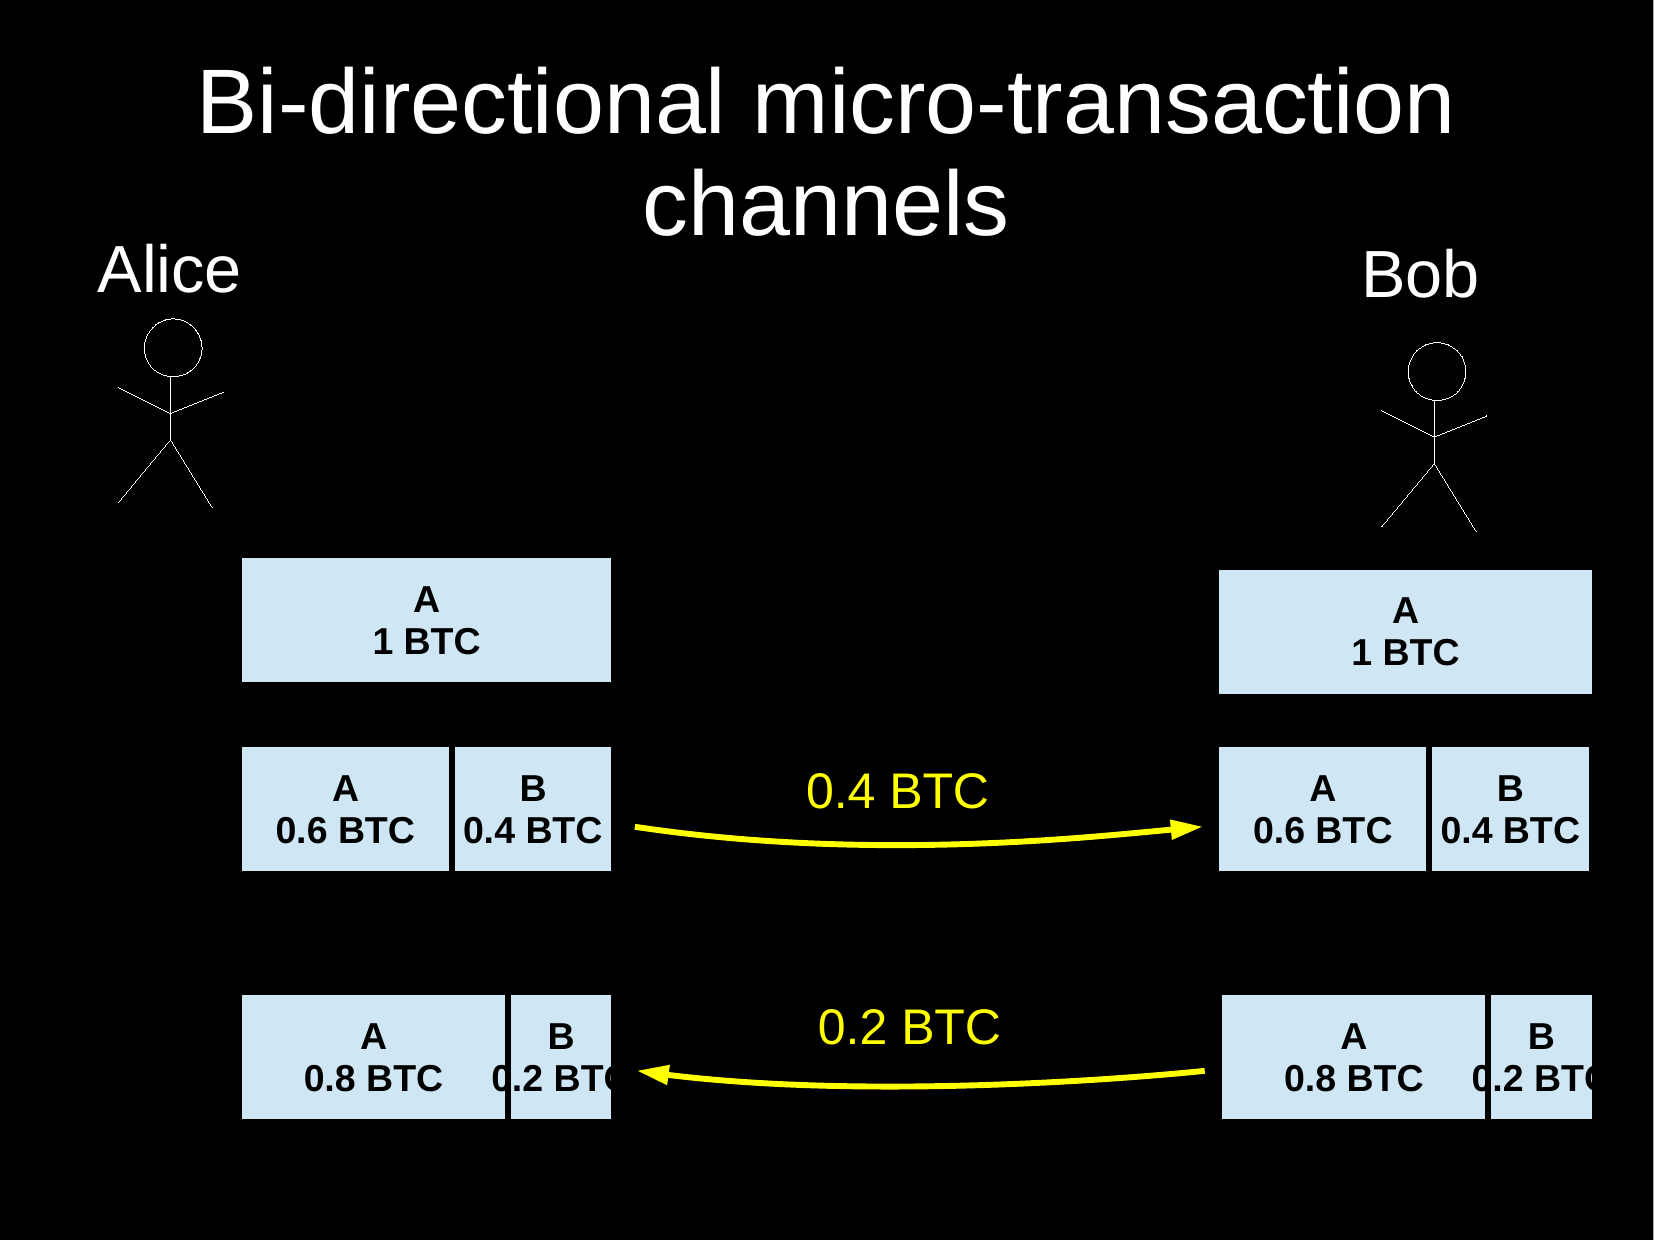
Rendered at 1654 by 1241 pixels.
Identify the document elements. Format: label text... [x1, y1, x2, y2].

text_box Bob [1346, 229, 1571, 320]
text_box A 0.6 BTC [1216, 744, 1429, 875]
text_box B 0.4 BTC [1429, 744, 1592, 875]
text_box A 0.6 BTC [239, 744, 451, 875]
title Bi-directional micro-transaction channels [82, 49, 1571, 257]
text_box 0.2 BTC [803, 992, 1028, 1063]
text_box 0.4 BTC [791, 755, 1016, 827]
text_box A 1 BTC [239, 555, 615, 686]
text_box B 0.4 BTC [451, 744, 615, 875]
text_box B 0.2 BTC [1488, 992, 1595, 1123]
text_box B 0.2 BTC [507, 992, 615, 1123]
text_box A 0.8 BTC [239, 992, 507, 1123]
text_box A 0.8 BTC [1219, 992, 1488, 1123]
text_box A 1 BTC [1216, 566, 1595, 697]
text_box Alice [82, 224, 308, 314]
